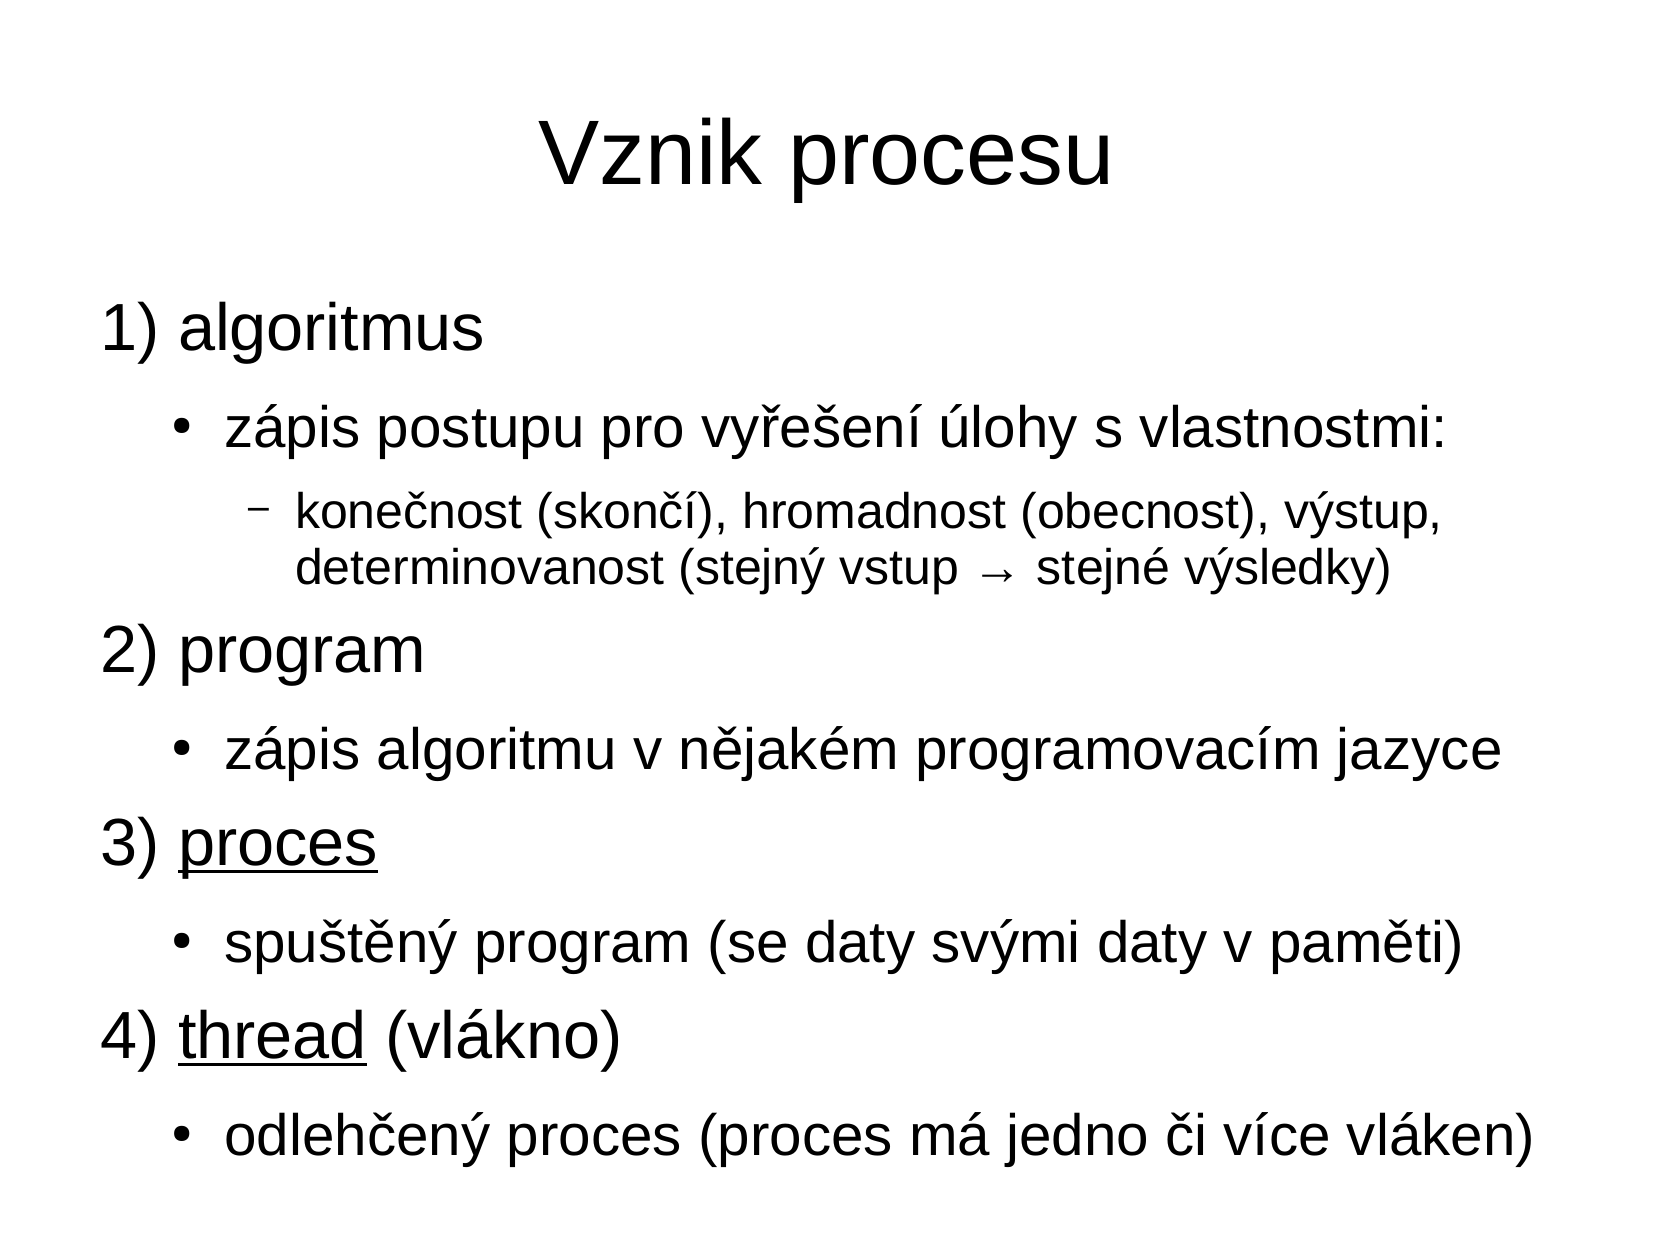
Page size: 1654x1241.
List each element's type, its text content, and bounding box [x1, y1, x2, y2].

list algoritmus zápis postupu pro vyřešení úlohy s vlastnostmi: konečnost (skončí), hromadnost (obecnost), výstup, determinovanost (stejný vstup → stejné výsledky) program zápis algoritmu v nějakém programovacím jazyce proces spuštěný program (se daty svými daty v paměti) thread (vlákno) odlehčený proces (proces má jedno či více vláken) [82, 290, 1571, 1168]
title Vznik procesu [82, 56, 1571, 250]
